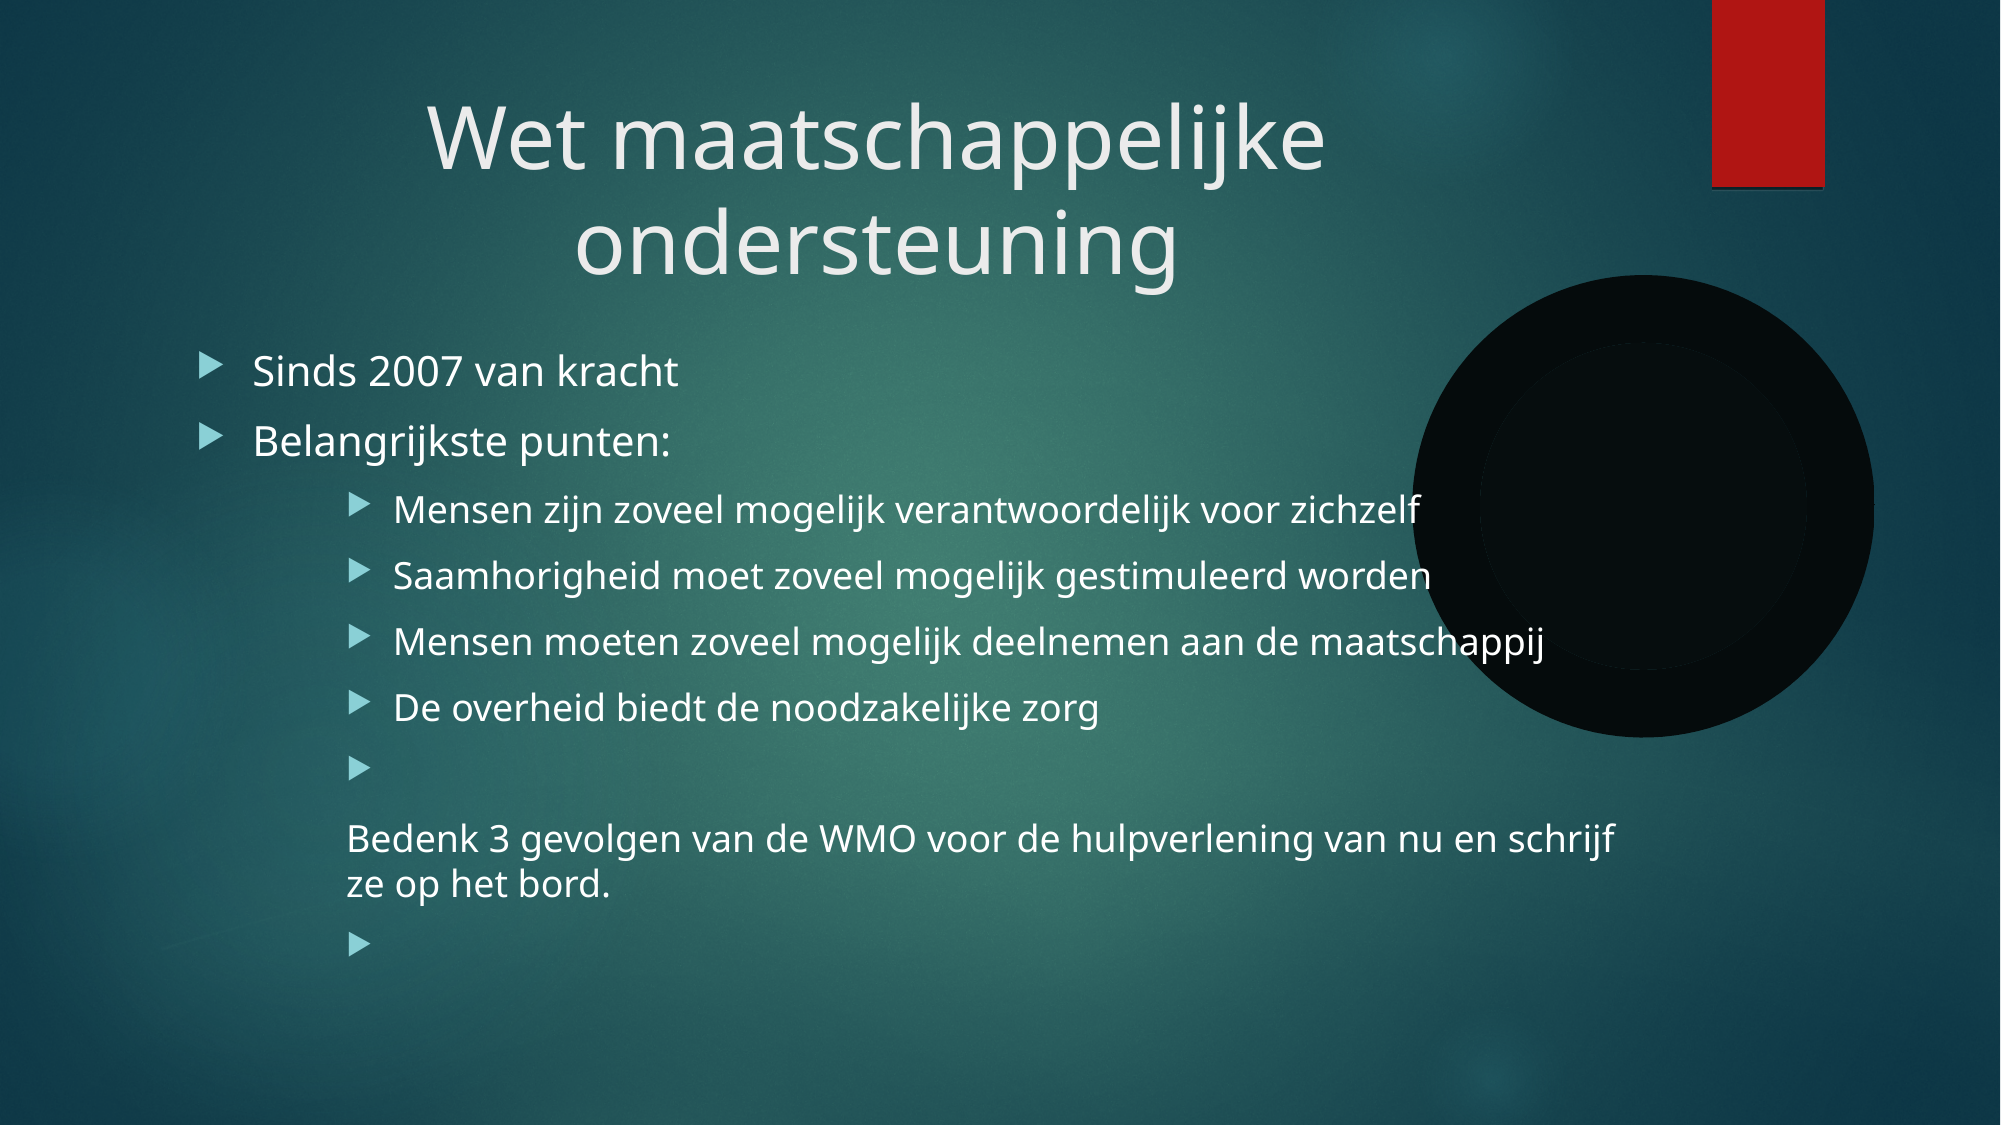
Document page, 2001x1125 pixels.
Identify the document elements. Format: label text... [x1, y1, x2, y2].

list Sinds 2007 van kracht Belangrijkste punten: Mensen zijn zoveel mogelijk verantwoordelijk voor zichzelf Saamhorigheid moet zoveel mogelijk gestimuleerd worden Mensen moeten zoveel mogelijk deelnemen aan de maatschappij De overheid biedt de noodzakelijke zorg Bedenk 3 gevolgen van de WMO voor de hulpverlening van nu en schrijf ze op het bord. [181, 336, 1649, 1026]
title Wet maatschappelijke ondersteuning [106, 74, 1649, 305]
